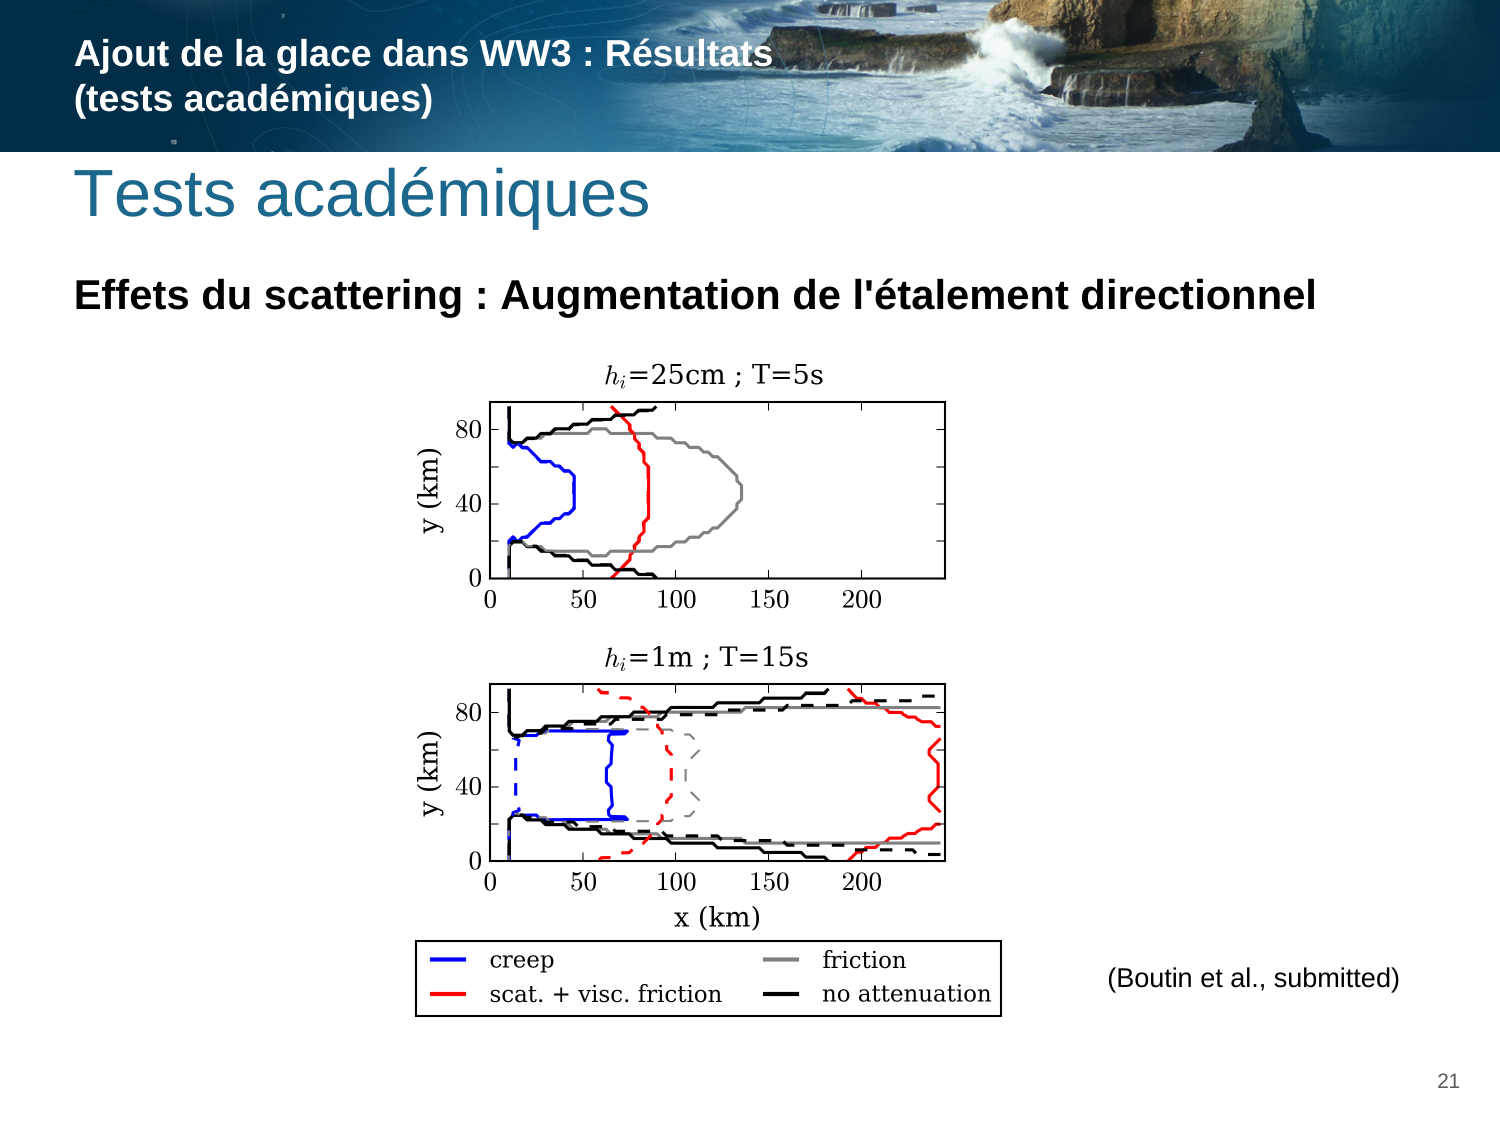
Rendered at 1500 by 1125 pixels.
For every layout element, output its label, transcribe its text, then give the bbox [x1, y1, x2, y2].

text_box (Boutin et al., submitted) [1092, 956, 1500, 1005]
title Tests académiques [59, 102, 1244, 257]
text_box Effets du scattering : Augmentation de l'étalement directionnel [59, 257, 1500, 404]
picture [404, 354, 1004, 1030]
title Ajout de la glace dans WW3 : Résultats (tests académiques) [59, 21, 1093, 127]
picture [0, 0, 1500, 152]
